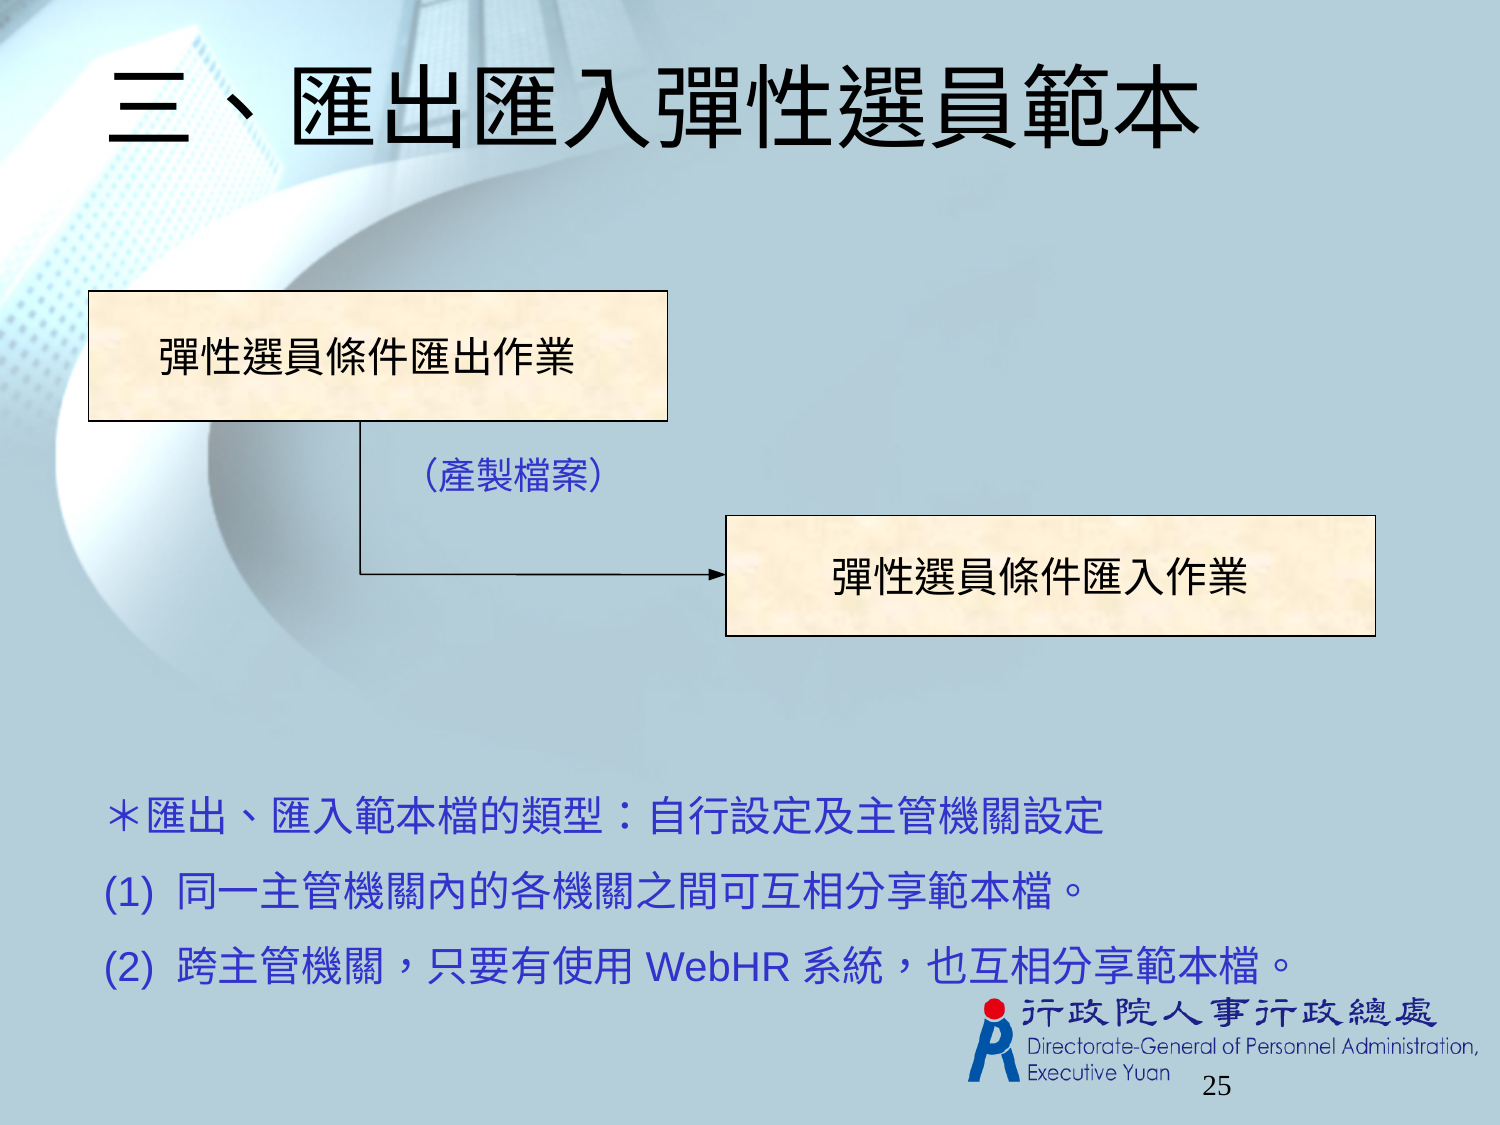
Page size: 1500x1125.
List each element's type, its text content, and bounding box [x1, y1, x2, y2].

text_box 彈性選員條件匯入作業 [726, 515, 1375, 636]
text_box 彈性選員條件匯出作業 [88, 291, 667, 421]
text_box （產製檔案） [372, 444, 656, 504]
text_box ＊匯出、匯入範本檔的類型：自行設定及主管機關設定 (1) 同一主管機關內的各機關之間可互相分享範本檔。 (2) 跨主管機關，只要有使用WebHR系統，也互相分享範本檔。 [88, 782, 1447, 1000]
text_box 三、匯出匯入彈性選員範本 [88, 43, 1219, 168]
text_box [1187, 1058, 1500, 1125]
